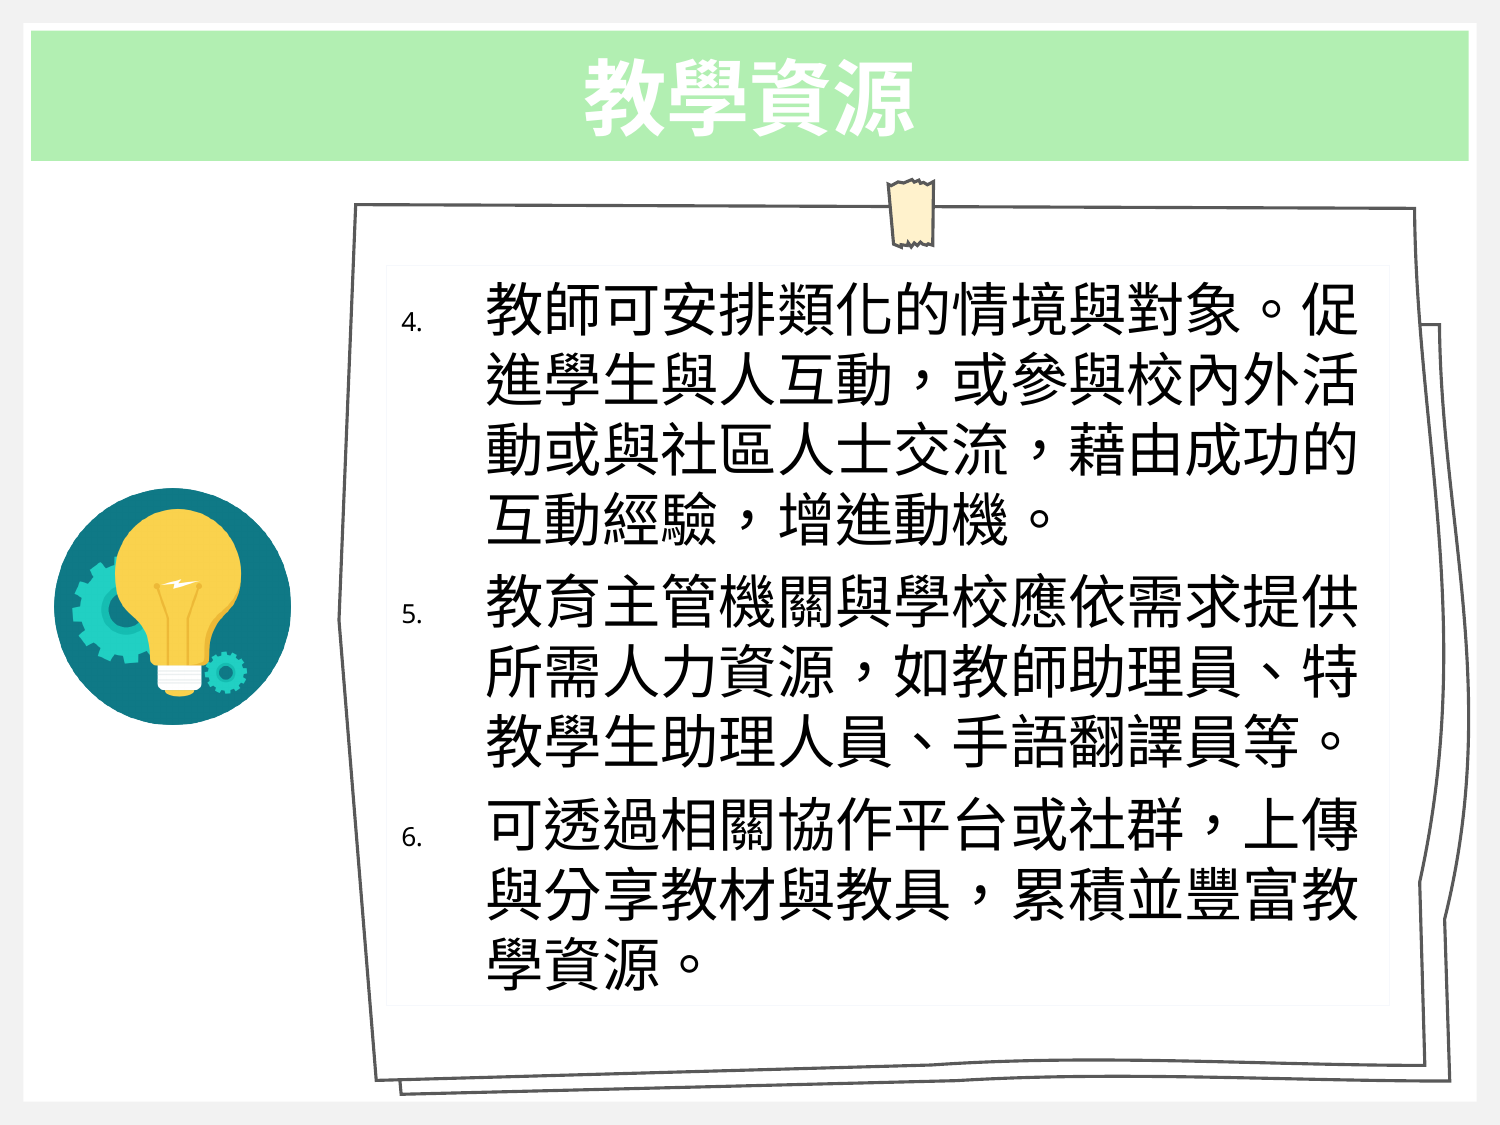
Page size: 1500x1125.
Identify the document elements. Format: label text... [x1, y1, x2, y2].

picture [54, 488, 291, 725]
text_box 教師可安排類化的情境與對象。促進學生與人互動，或參與校內外活動或與社區人士交流，藉由成功的互動經驗，增進動機。 教育主管機關與學校應依需求提供所需人力資源，如教師助理員、特教學生助理人員、手語翻譯員等。 可透過相關協作平台或社群，上傳與分享教材與教具，累積並豐富教學資源。 [386, 265, 1390, 1006]
text_box [338, 179, 1469, 1095]
text_box 教學資源 [31, 30, 1469, 161]
